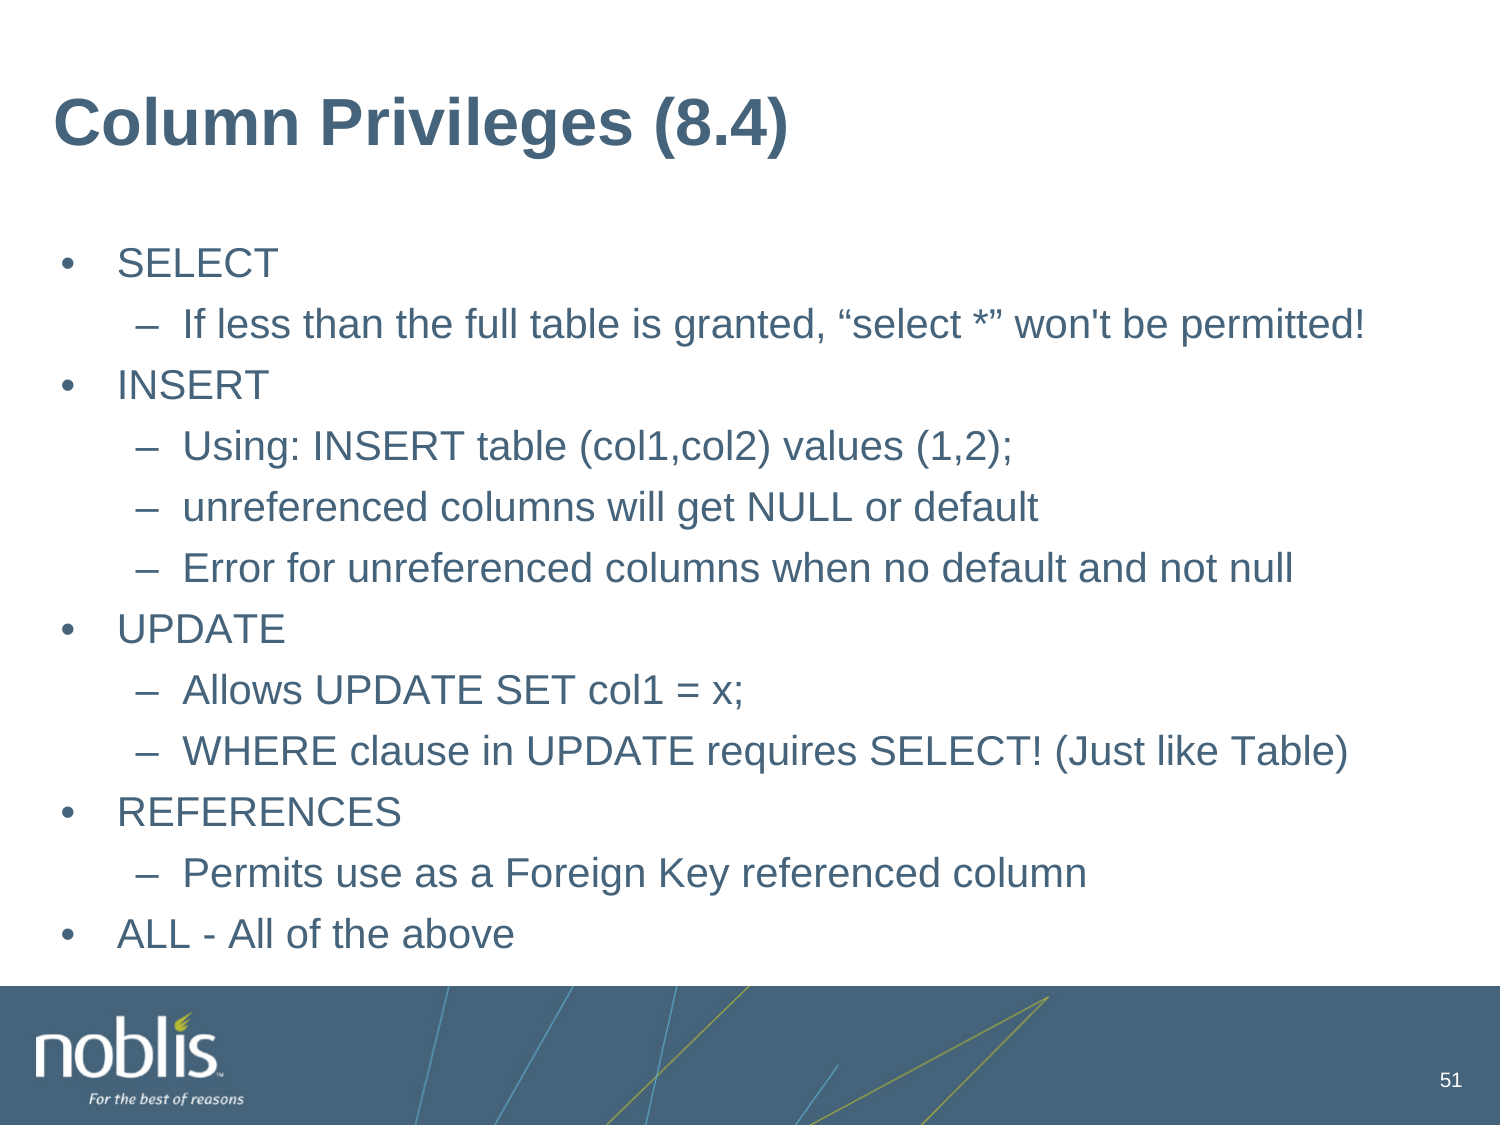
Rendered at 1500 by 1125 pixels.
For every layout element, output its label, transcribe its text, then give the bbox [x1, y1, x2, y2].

title Column Privileges (8.4) [53, 38, 1438, 211]
list SELECT If less than the full table is granted, “select *” won't be permitted! INSERT Using: INSERT table (col1,col2) values (1,2); unreferenced columns will get NULL or default Error for unreferenced columns when no default and not null UPDATE Allows UPDATE SET col1 = x; WHERE clause in UPDATE requires SELECT! (Just like Table) REFERENCES Permits use as a Foreign Key referenced column ALL - All of the above [60, 239, 1437, 958]
picture [0, 986, 1500, 1125]
